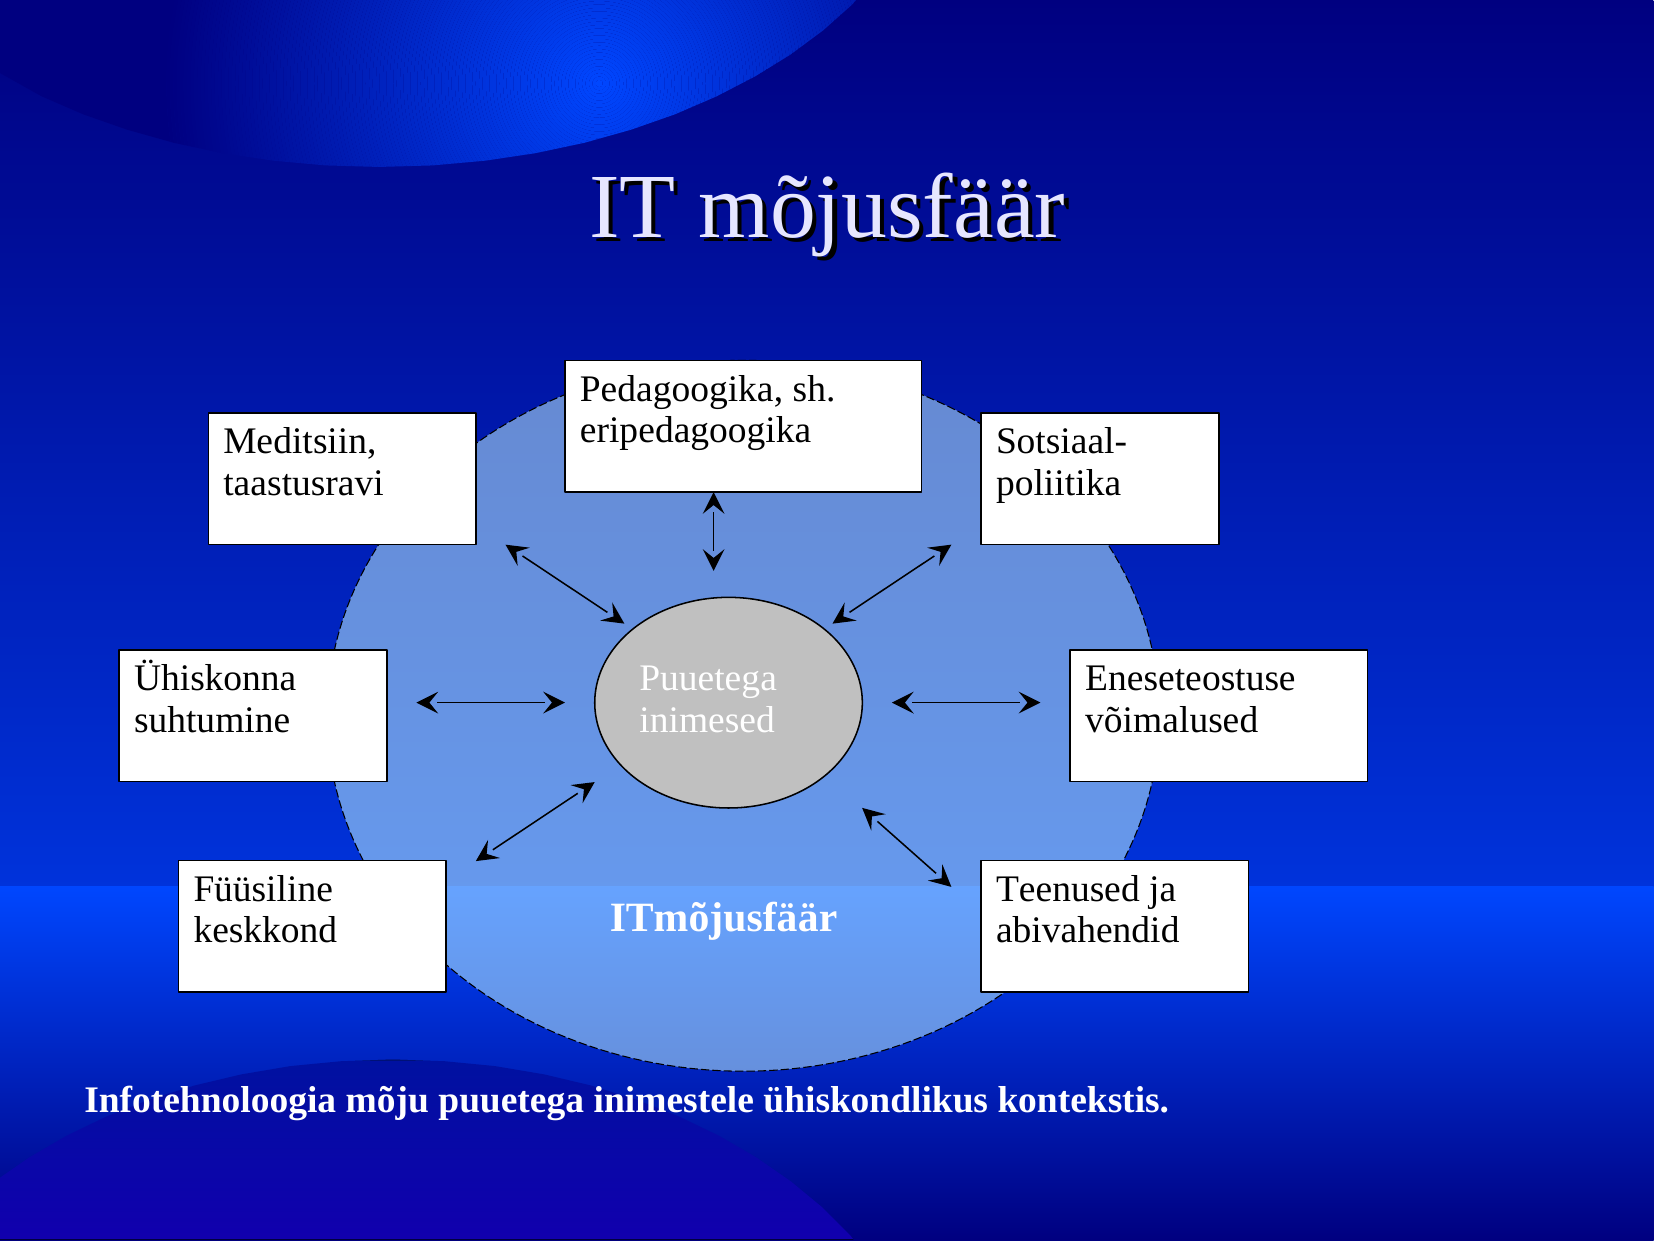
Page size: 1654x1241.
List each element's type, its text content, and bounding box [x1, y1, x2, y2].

text_box Pedagoogika, sh. eripedagoogika [564, 360, 922, 493]
text_box Meditsiin, taastusravi [208, 413, 476, 545]
text_box Eneseteostuse võimalused [1070, 649, 1368, 782]
text_box Ühiskonna suhtumine [119, 649, 387, 782]
text_box Teenused ja abivahendid [981, 860, 1249, 993]
title IT mõjusfäär [121, 102, 1534, 311]
text_box Infotehnoloogia mõju puuetega inimestele ühiskondlikus kontekstis. [59, 1071, 1427, 1177]
text_box Puuetega inimesed [624, 649, 892, 782]
text_box Füüsiline keskkond [178, 860, 447, 993]
text_box [334, 394, 1153, 1071]
text_box Sotsiaal- poliitika [981, 413, 1219, 545]
text_box ITmõjusfäär [594, 886, 863, 1019]
